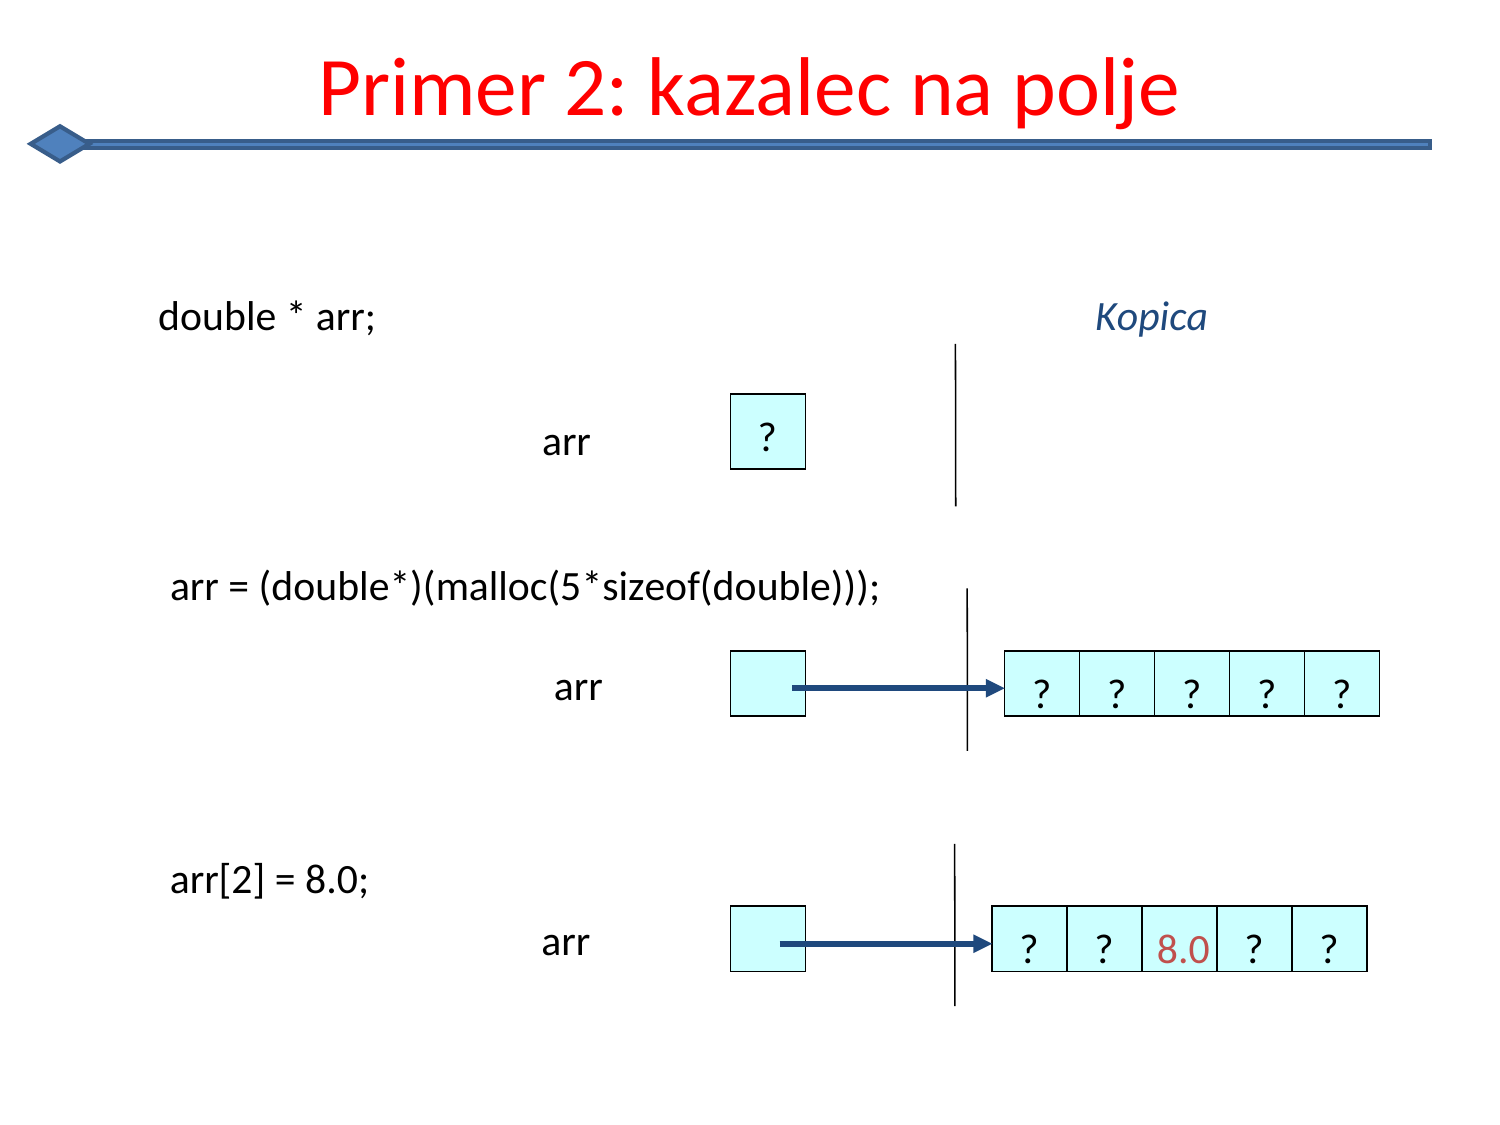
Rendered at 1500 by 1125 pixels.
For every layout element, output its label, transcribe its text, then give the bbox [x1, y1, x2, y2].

text_box 8.0 [1143, 906, 1243, 982]
text_box ? [1293, 906, 1368, 982]
text_box arr [517, 406, 631, 472]
text_box ? [1230, 650, 1305, 727]
text_box [730, 906, 806, 972]
text_box ? [1155, 650, 1230, 727]
text_box ? [1305, 650, 1380, 727]
text_box ? [992, 906, 1068, 982]
text_box ? [730, 393, 806, 470]
text_box double * arr; [105, 281, 443, 347]
text_box arr [517, 906, 630, 972]
title Primer 2: kazalec na polje [75, 23, 1426, 141]
text_box ? [1080, 650, 1155, 727]
text_box arr = (double*)(malloc(5*sizeof(double))); [117, 550, 968, 617]
text_box arr[2] = 8.0; [117, 843, 443, 910]
text_box Kopica [1080, 281, 1356, 347]
text_box arr [529, 650, 643, 717]
text_box ? [1004, 650, 1080, 727]
text_box [730, 650, 806, 716]
text_box ? [1068, 906, 1143, 982]
text_box ? [1243, 906, 1293, 982]
